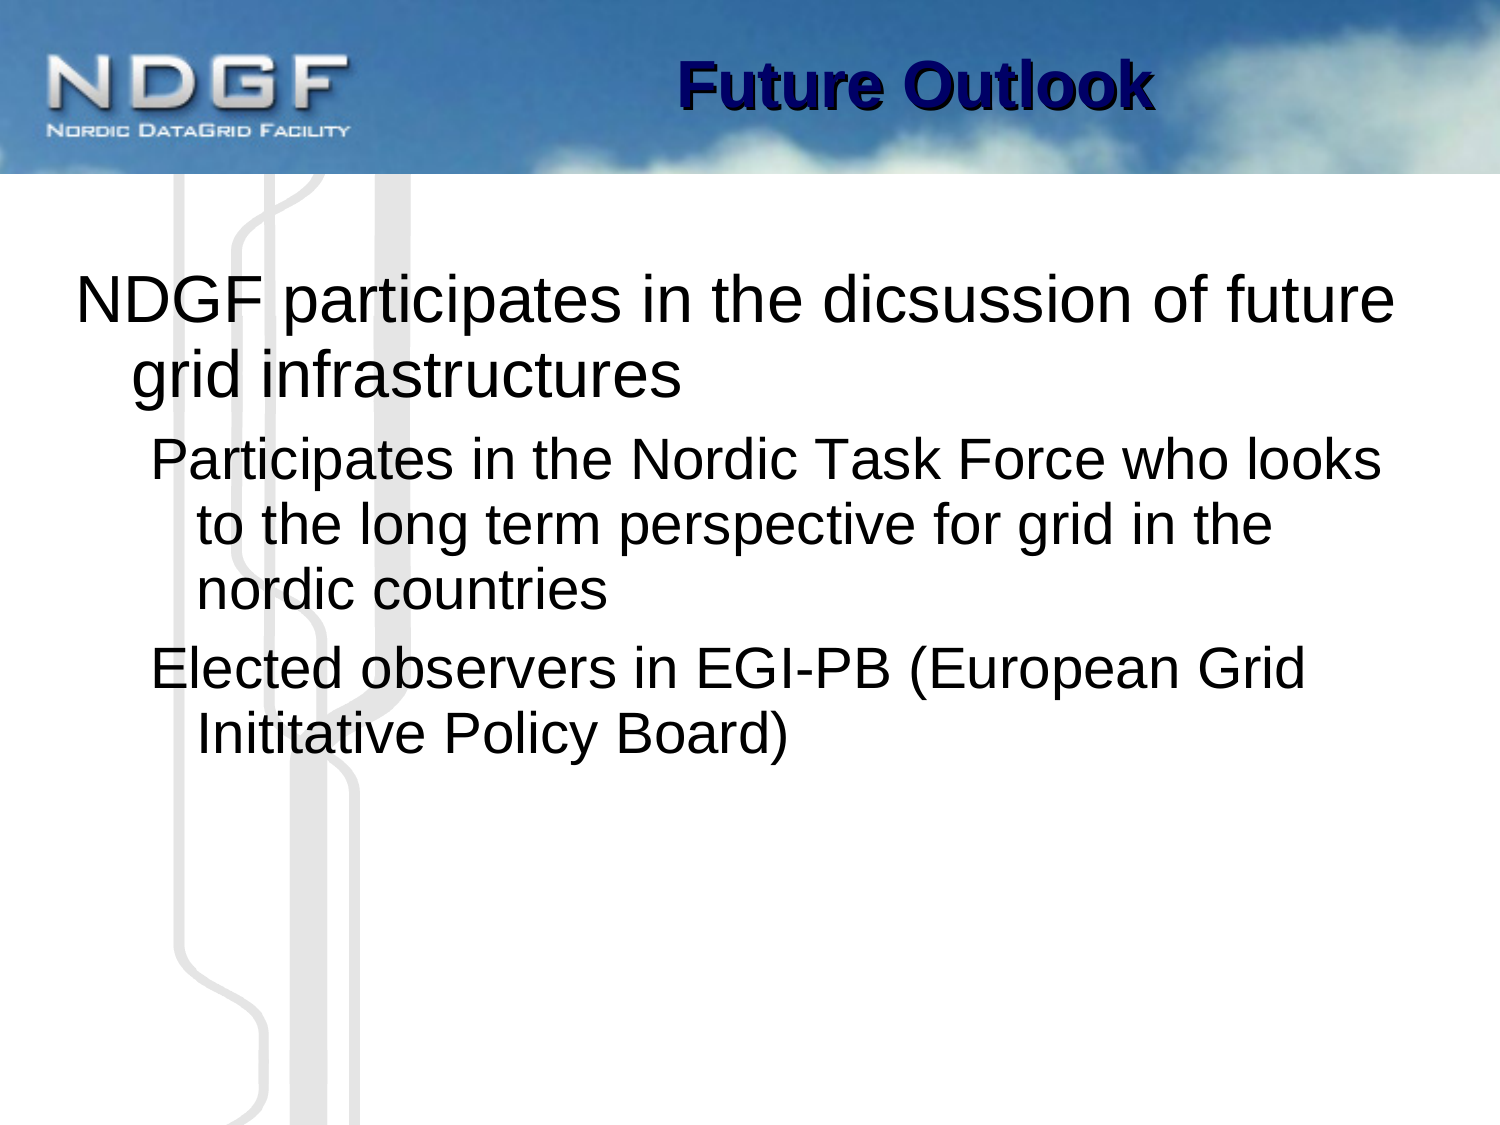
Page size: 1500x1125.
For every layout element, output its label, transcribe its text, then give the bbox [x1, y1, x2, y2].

title Future Outlook [372, 26, 1459, 142]
list NDGF participates in the dicsussion of future grid infrastructures Participates in the Nordic Task Force who looks to the long term perspective for grid in the nordic countries Elected observers in EGI-PB (European Grid Inititative Policy Board) [75, 262, 1426, 991]
picture [0, 0, 1500, 1125]
